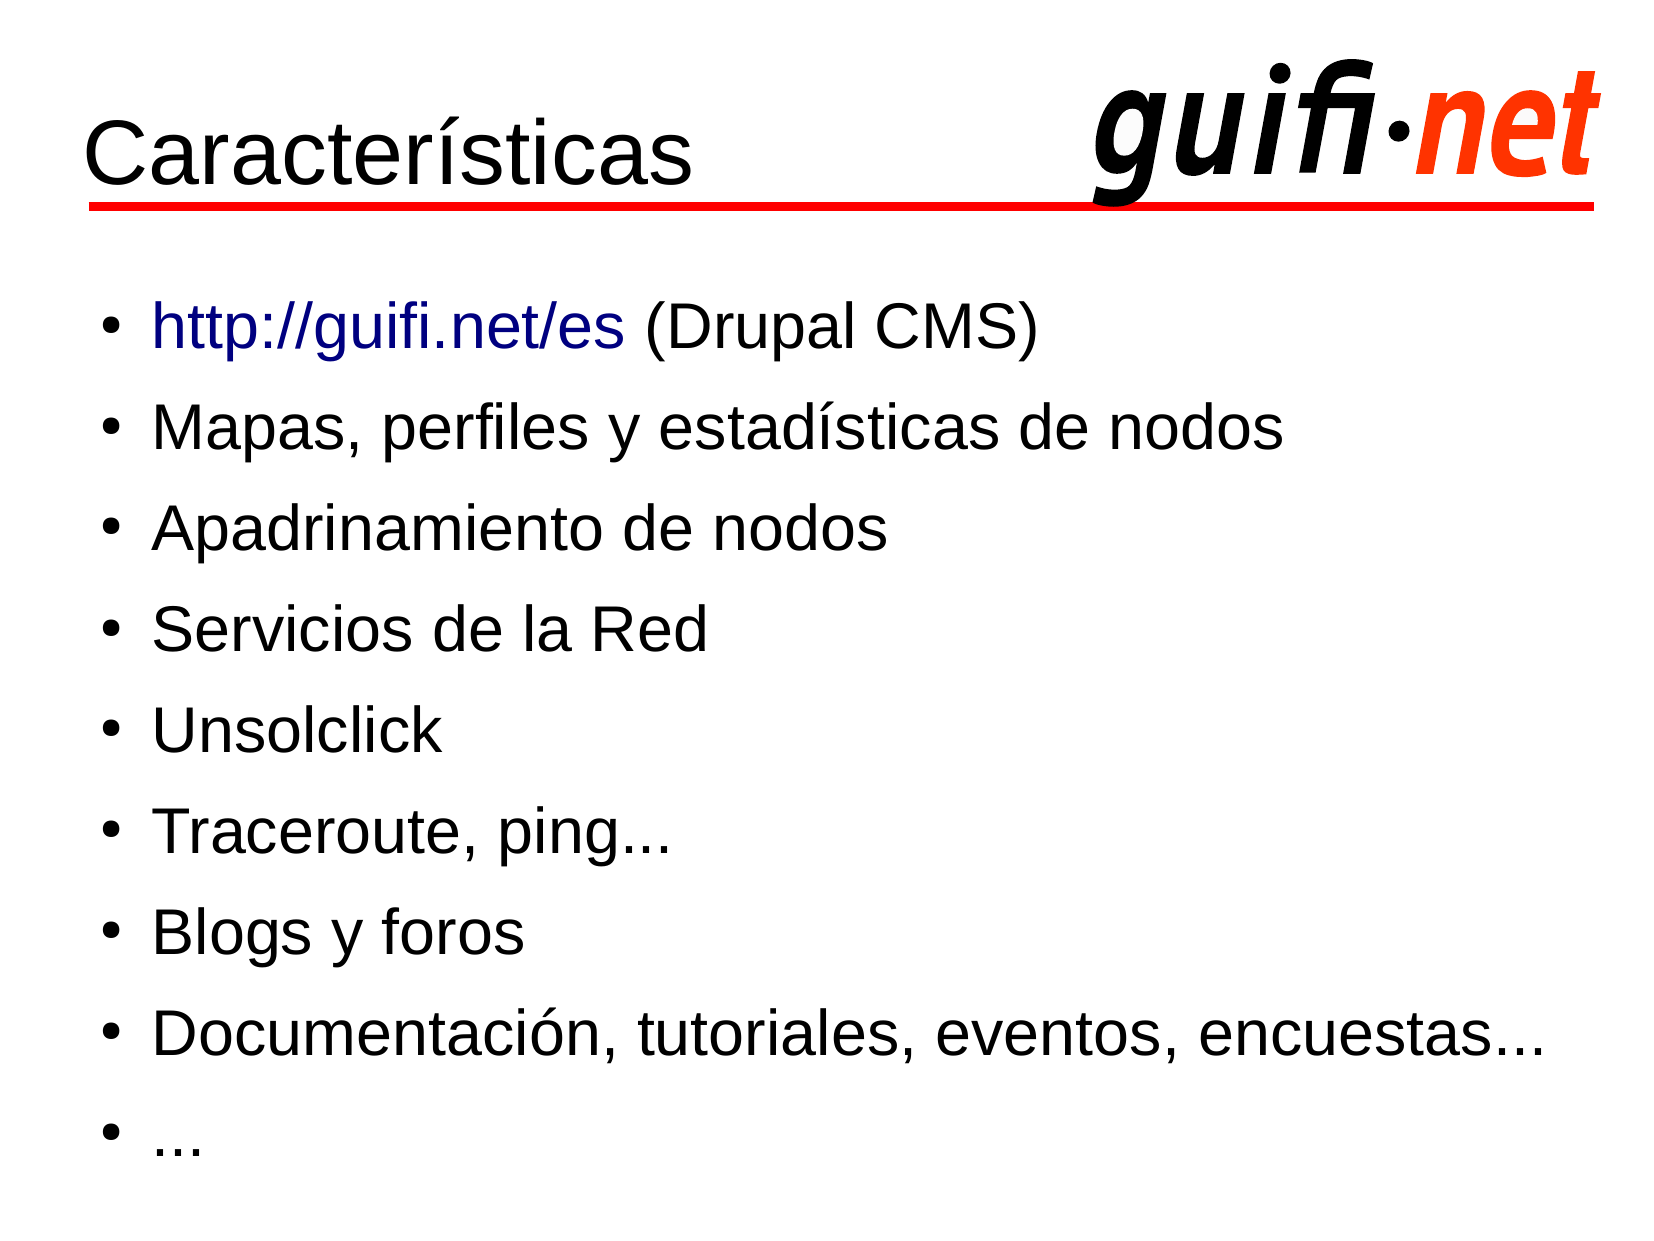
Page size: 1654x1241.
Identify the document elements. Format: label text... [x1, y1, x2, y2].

title Características [82, 49, 1571, 257]
list http://guifi.net/es (Drupal CMS) Mapas, perfiles y estadísticas de nodos Apadrinamiento de nodos Servicios de la Red Unsolclick Traceroute, ping... Blogs y foros Documentación, tutoriales, eventos, encuestas... ... [82, 290, 1571, 1182]
